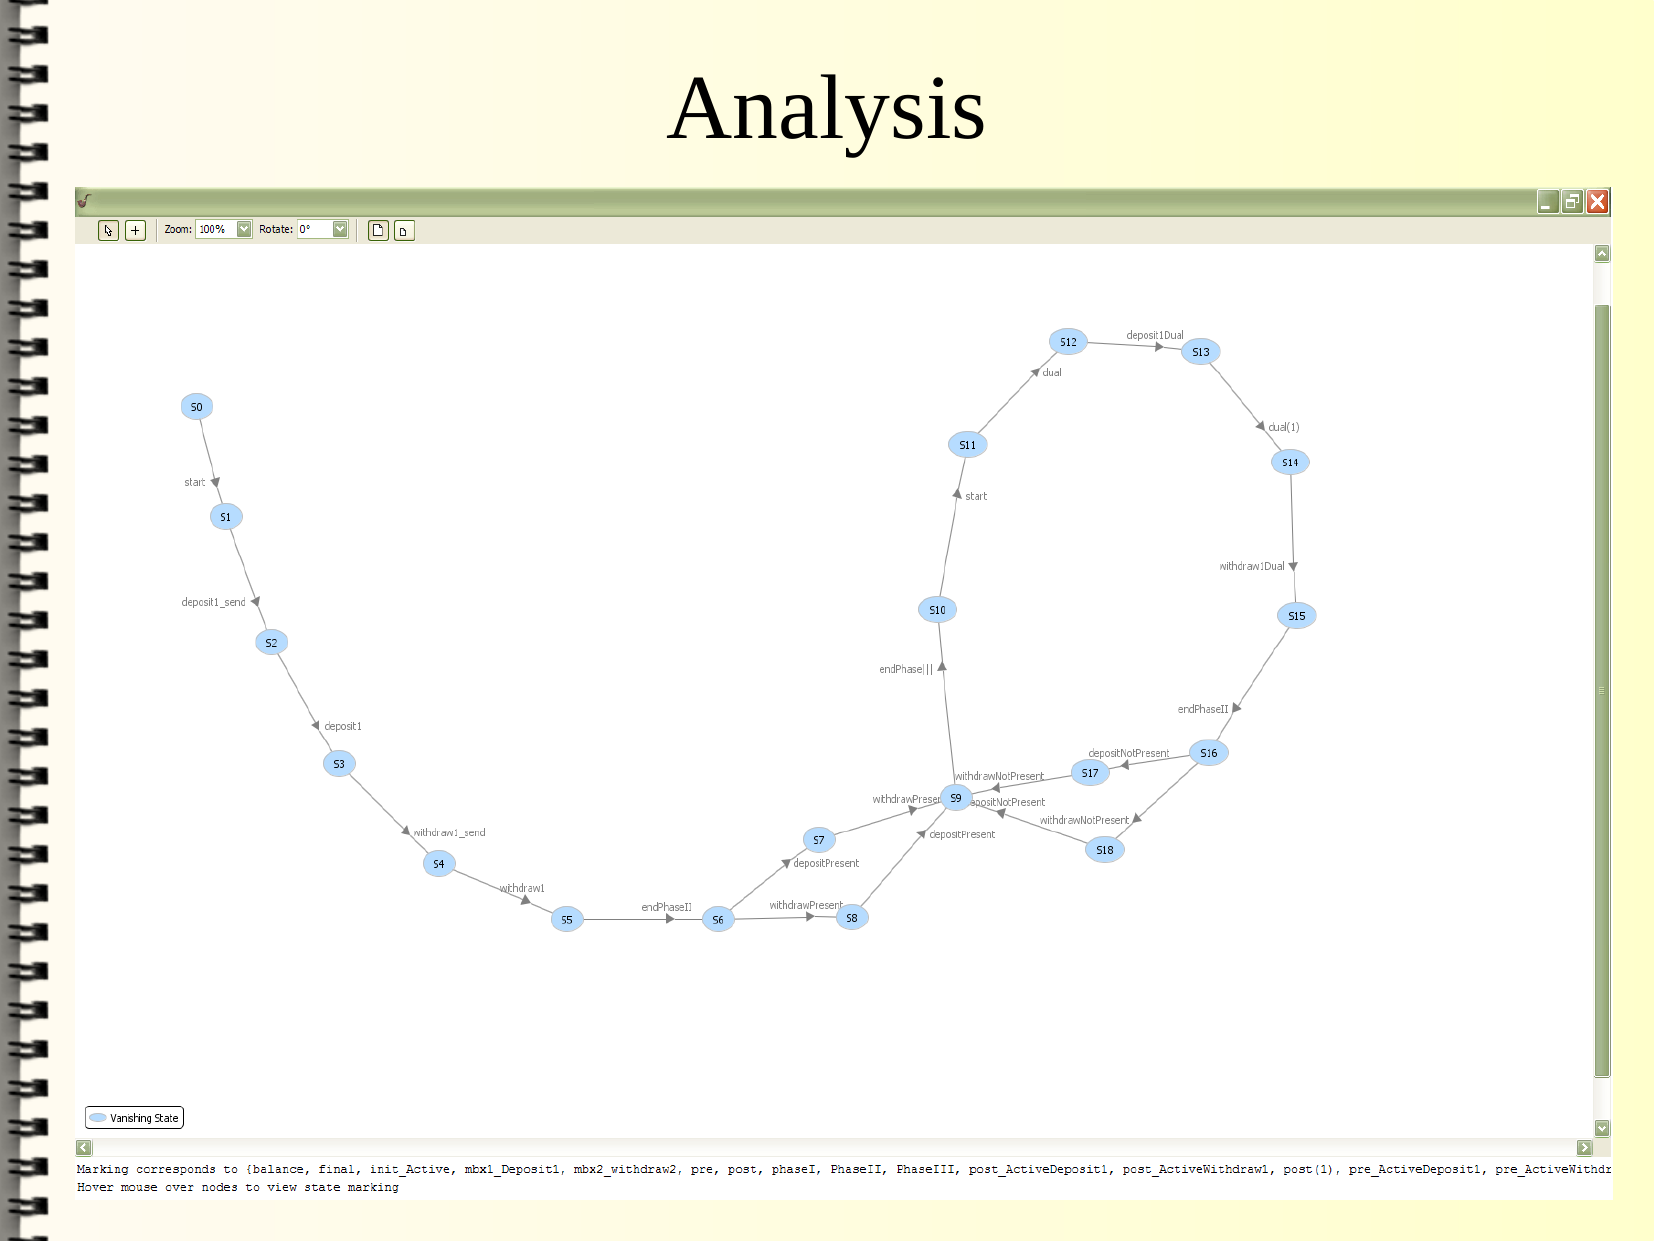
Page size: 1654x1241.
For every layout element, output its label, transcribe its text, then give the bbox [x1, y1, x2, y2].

title Analysis [121, 56, 1534, 159]
picture [0, 0, 1654, 1241]
